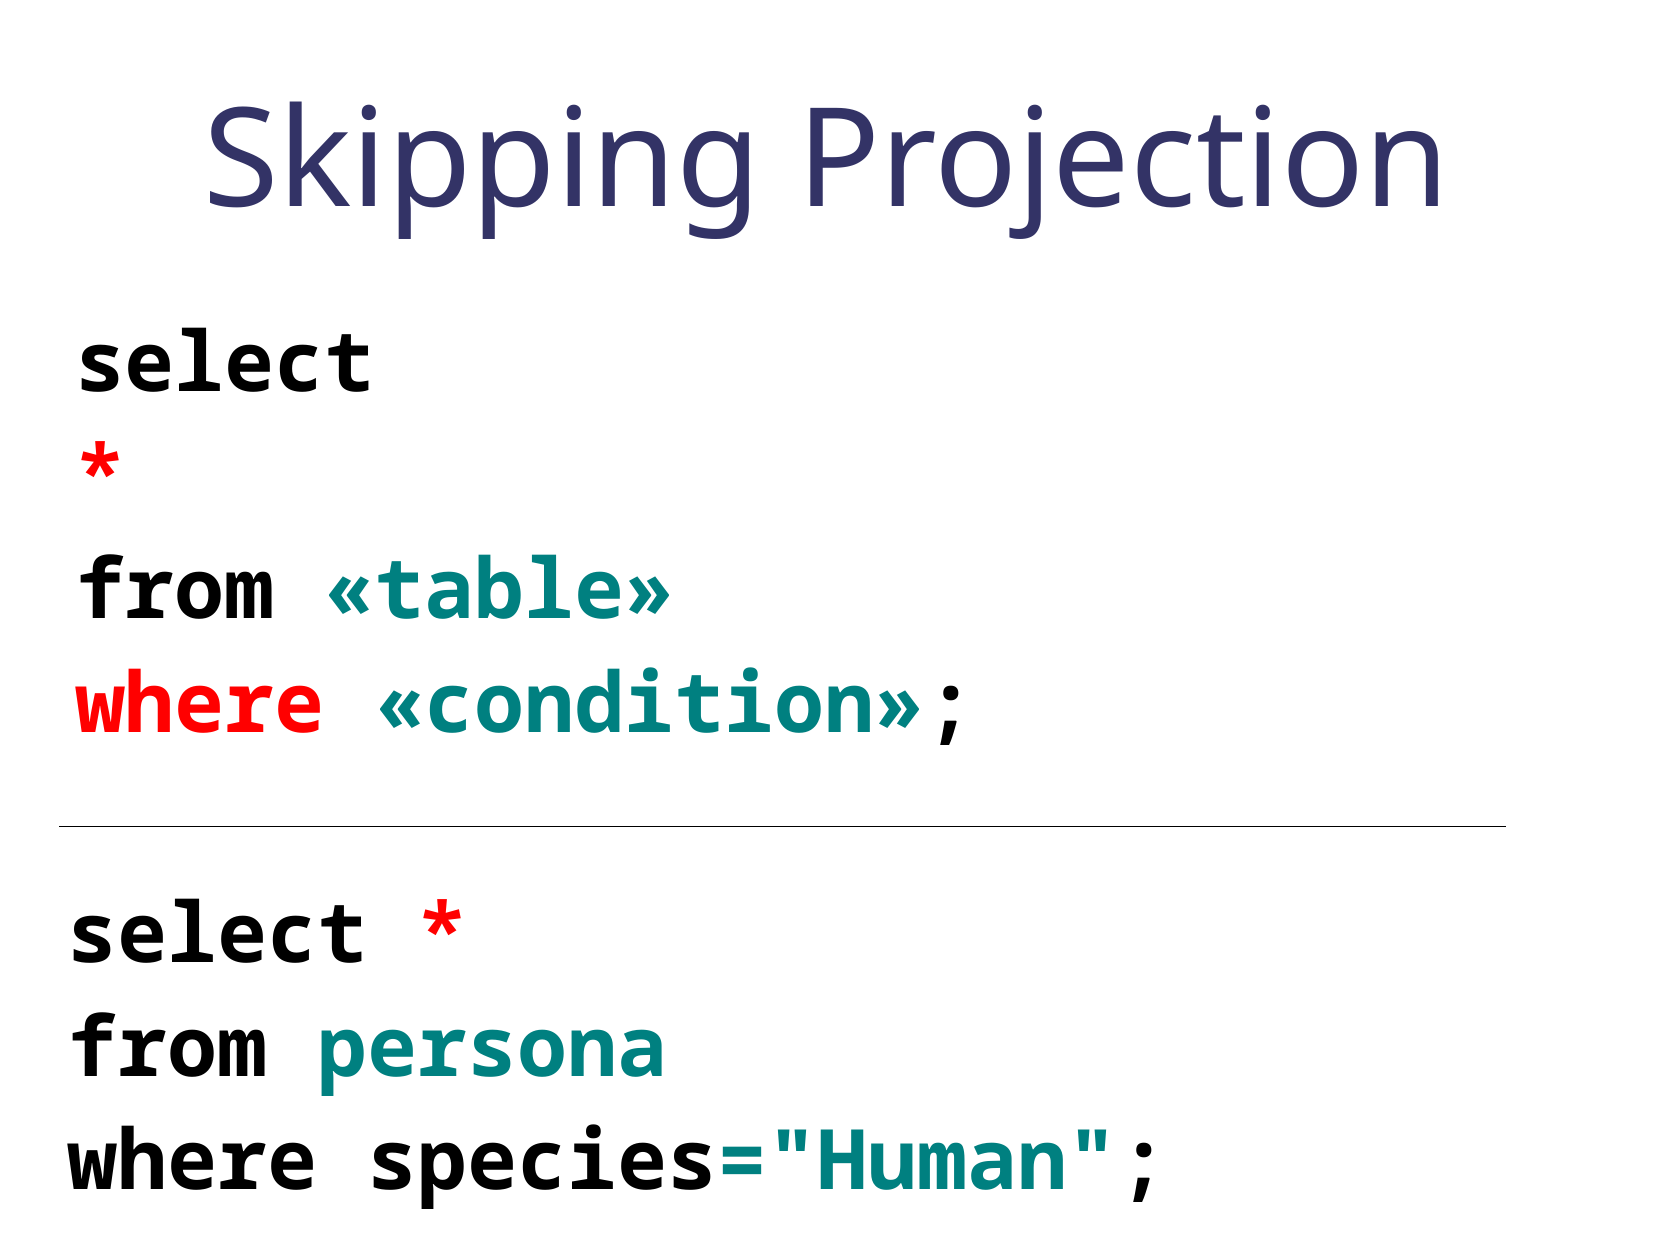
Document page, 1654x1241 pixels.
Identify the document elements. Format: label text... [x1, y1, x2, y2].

title Skipping Projection [82, 56, 1571, 250]
subtitle select * from «table» where «condition»; [75, 337, 1560, 722]
text_box select * from persona where species="Human"; [67, 899, 1477, 1188]
